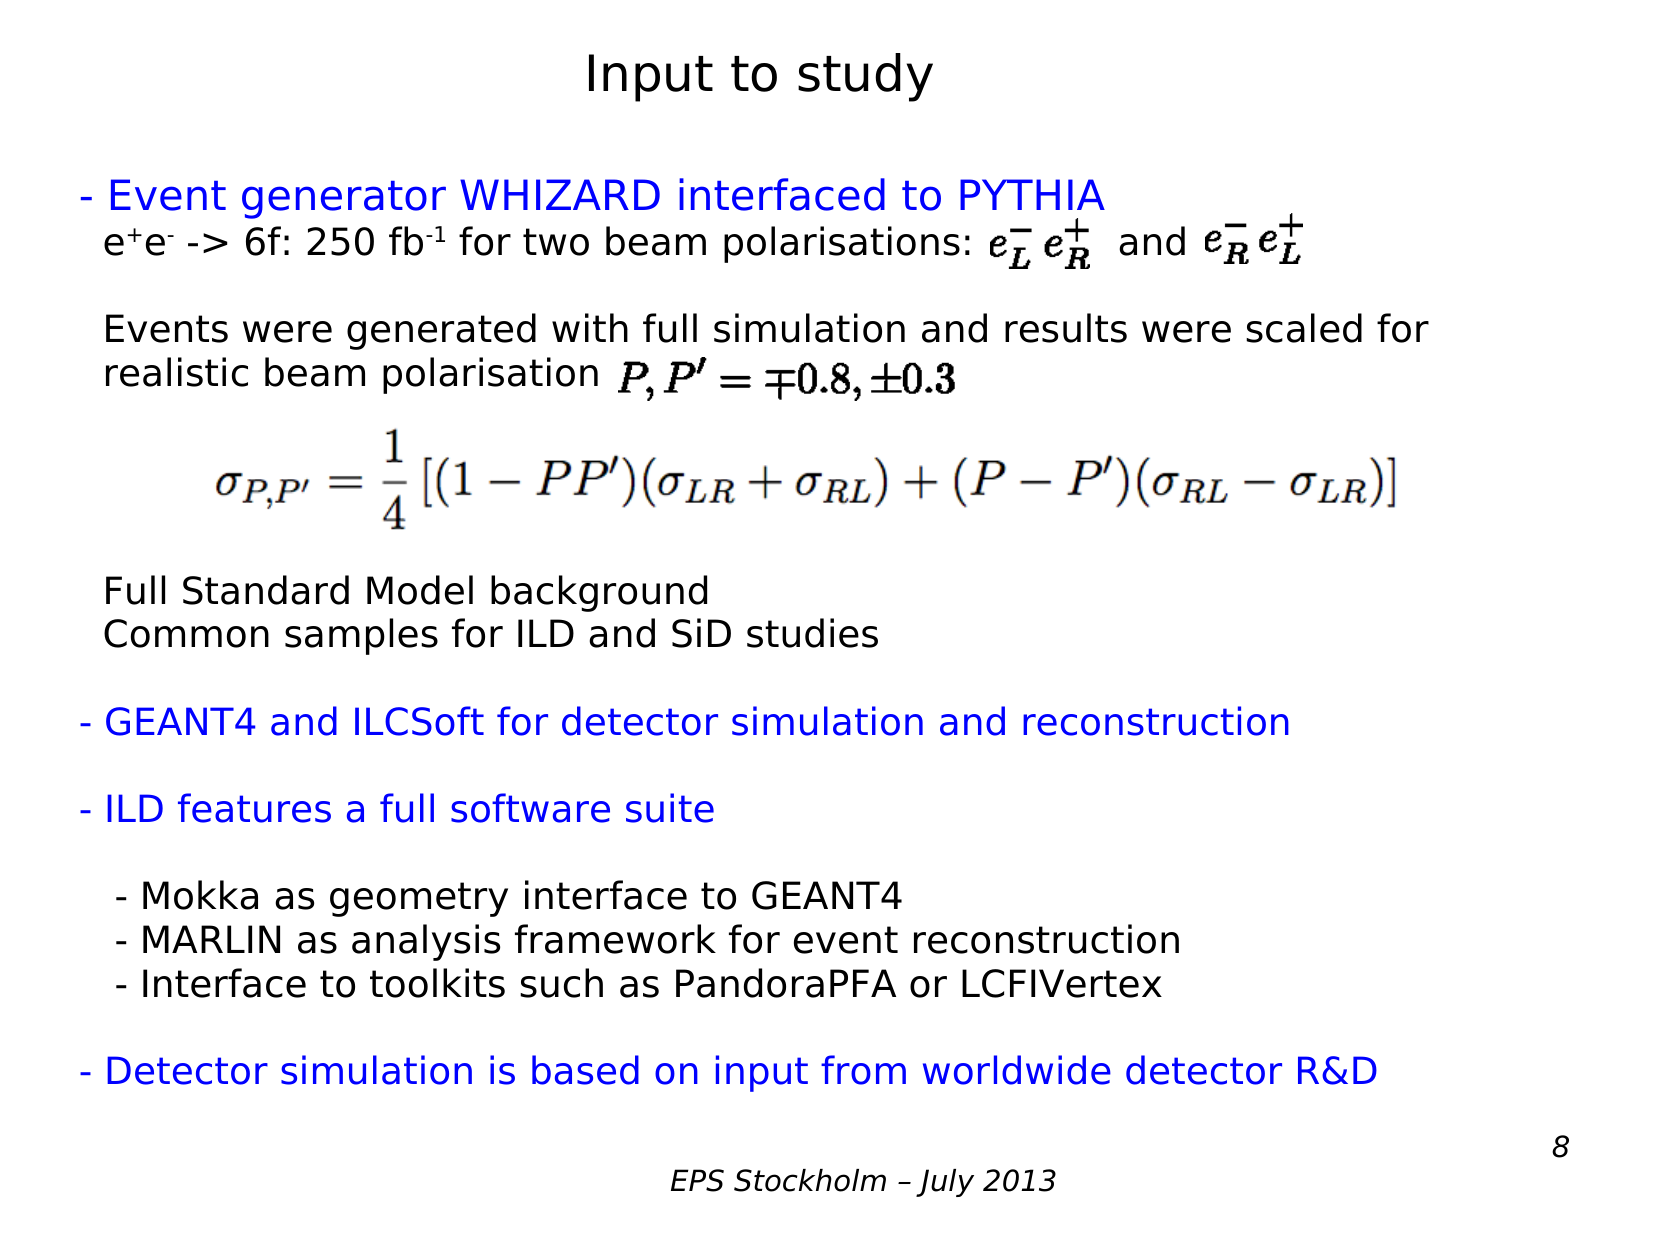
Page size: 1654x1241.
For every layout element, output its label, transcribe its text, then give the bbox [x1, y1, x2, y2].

text_box Input to study [570, 37, 950, 111]
text_box - Event generator WHIZARD interfaced to PYTHIA e+e- -> 6f: 250 fb-1 for two beam polarisations: and Events were generated with full simulation and results were scaled for realistic beam polarisation Full Standard Model background Common samples for ILD and SiD studies - GEANT4 and ILCSoft for detector simulation and reconstruction - ILD features a full software suite - Mokka as geometry interface to GEANT4 - MARLIN as analysis framework for event reconstruction - Interface to toolkits such as PandoraPFA or LCFIVertex - Detector simulation is based on input from worldwide detector R&D [63, 164, 1442, 1101]
picture [618, 357, 956, 401]
picture [1205, 213, 1303, 264]
picture [178, 405, 1463, 562]
picture [990, 218, 1090, 269]
